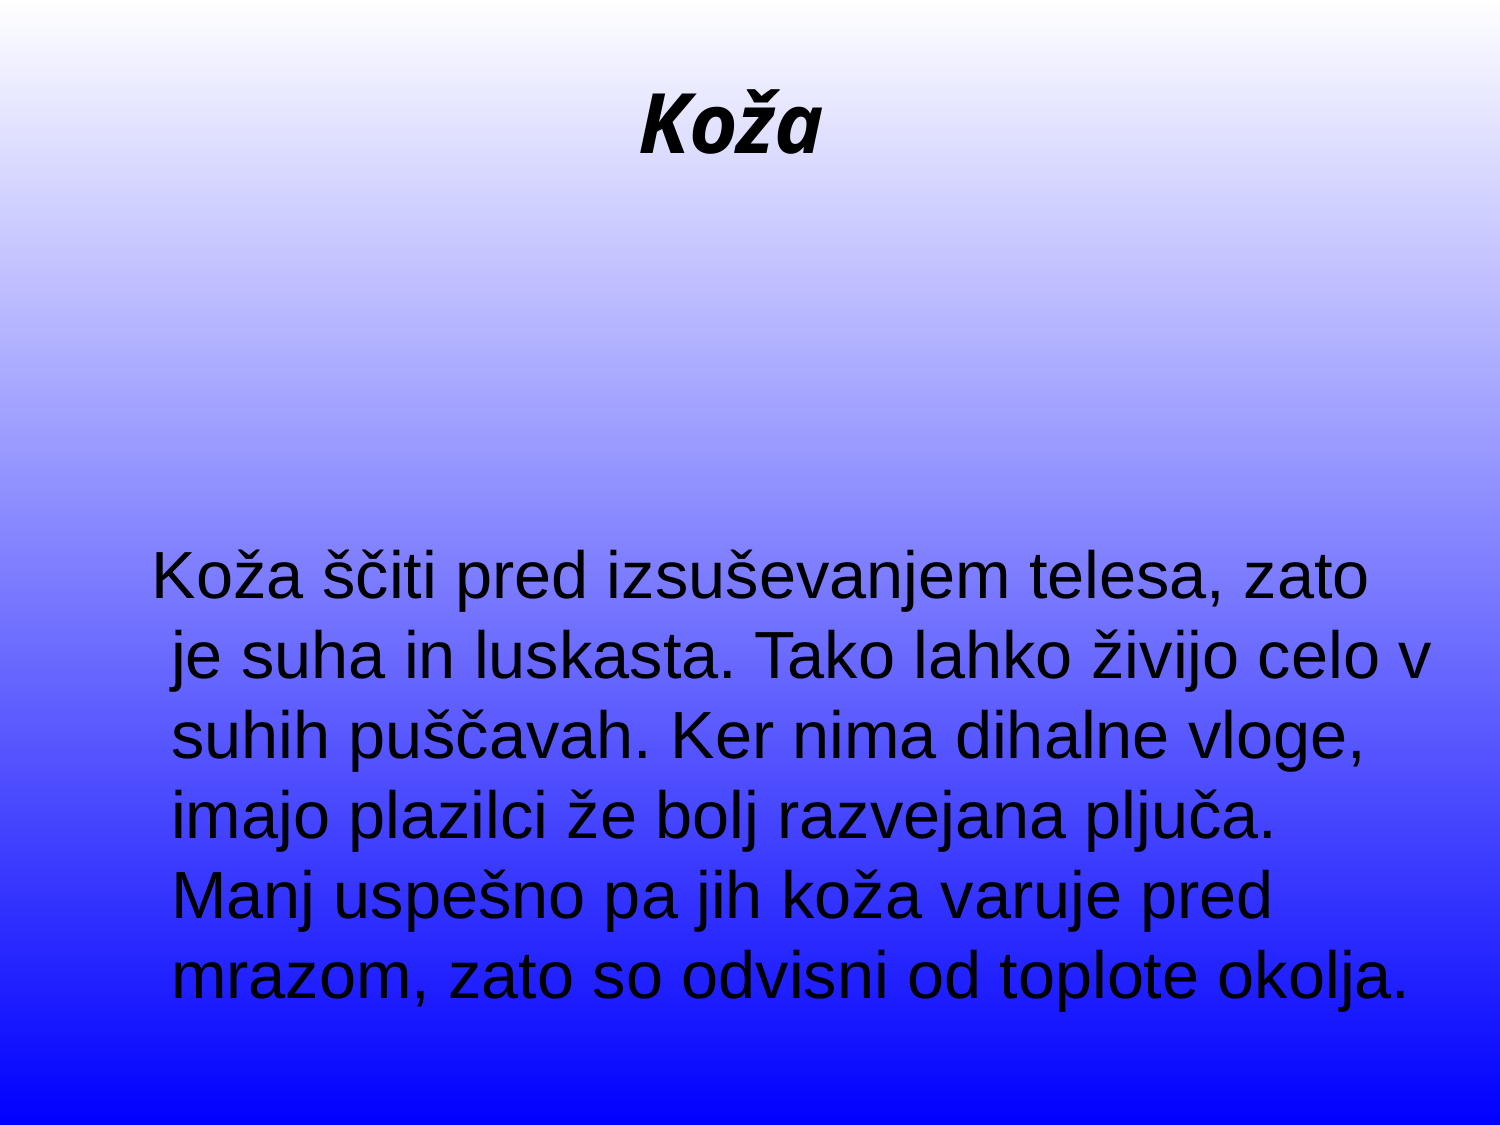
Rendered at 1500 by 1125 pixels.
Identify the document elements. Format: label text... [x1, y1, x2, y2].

text_box Koža ščiti pred izsuševanjem telesa, zato je suha in luskasta. Tako lahko živijo celo v suhih puščavah. Ker nima dihalne vloge, imajo plazilci že bolj razvejana pljuča. Manj uspešno pa jih koža varuje pred mrazom, zato so odvisni od toplote okolja. [99, 524, 1450, 1125]
text_box Koža [337, 62, 1125, 450]
